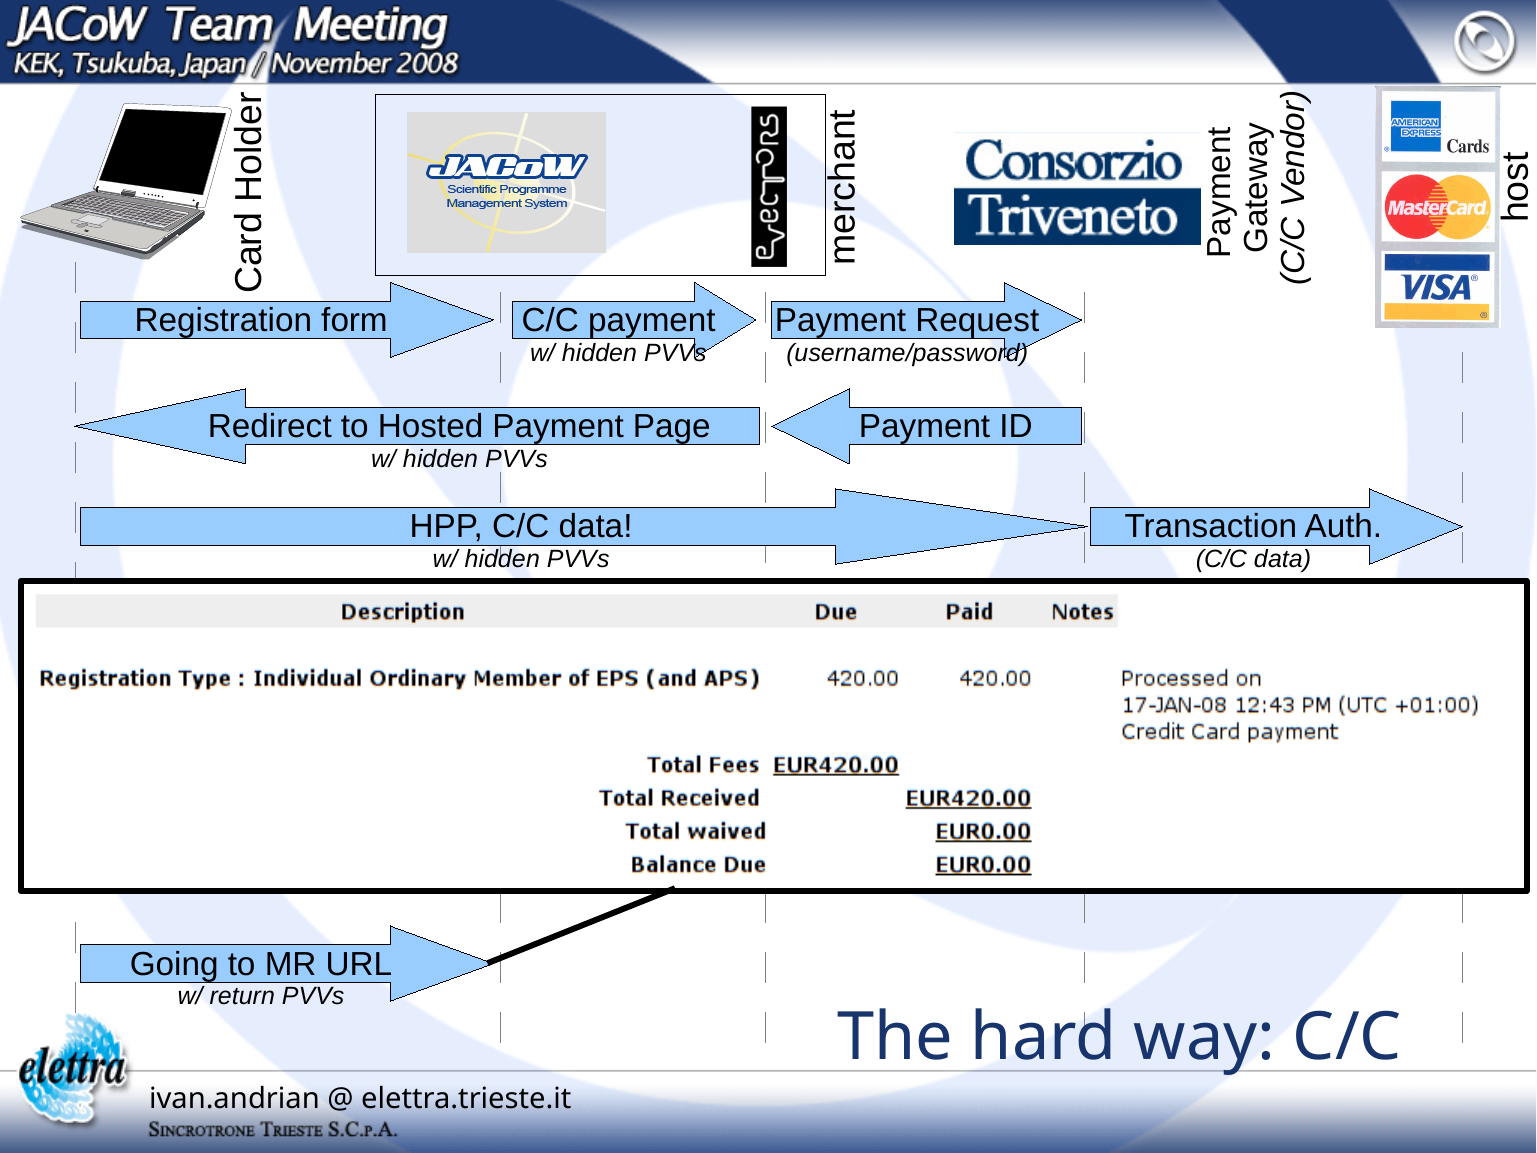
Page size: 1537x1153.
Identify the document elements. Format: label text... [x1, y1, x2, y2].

text_box [375, 94, 813, 276]
text_box Payment Request (username/password) [771, 282, 1082, 358]
title The hard way: C/C [728, 945, 1513, 1123]
picture [0, 0, 1537, 1153]
text_box C/C payment w/ hidden PVVs [512, 282, 756, 358]
text_box Transaction Auth. (C/C data) [1090, 488, 1463, 565]
text_box Redirect to Hosted Payment Page w/ hidden PVVs [324, 407, 760, 445]
text_box HPP, C/C data! w/ hidden PVVs [80, 488, 1088, 565]
text_box Payment Gateway (C/C Vendor) [1192, 75, 1319, 300]
text_box Registration form [324, 282, 494, 358]
text_box Going to MR URL w/ return PVVs [80, 925, 488, 1002]
text_box host [1486, 75, 1536, 301]
text_box Payment ID [771, 388, 1082, 464]
text_box merchant [813, 75, 871, 301]
